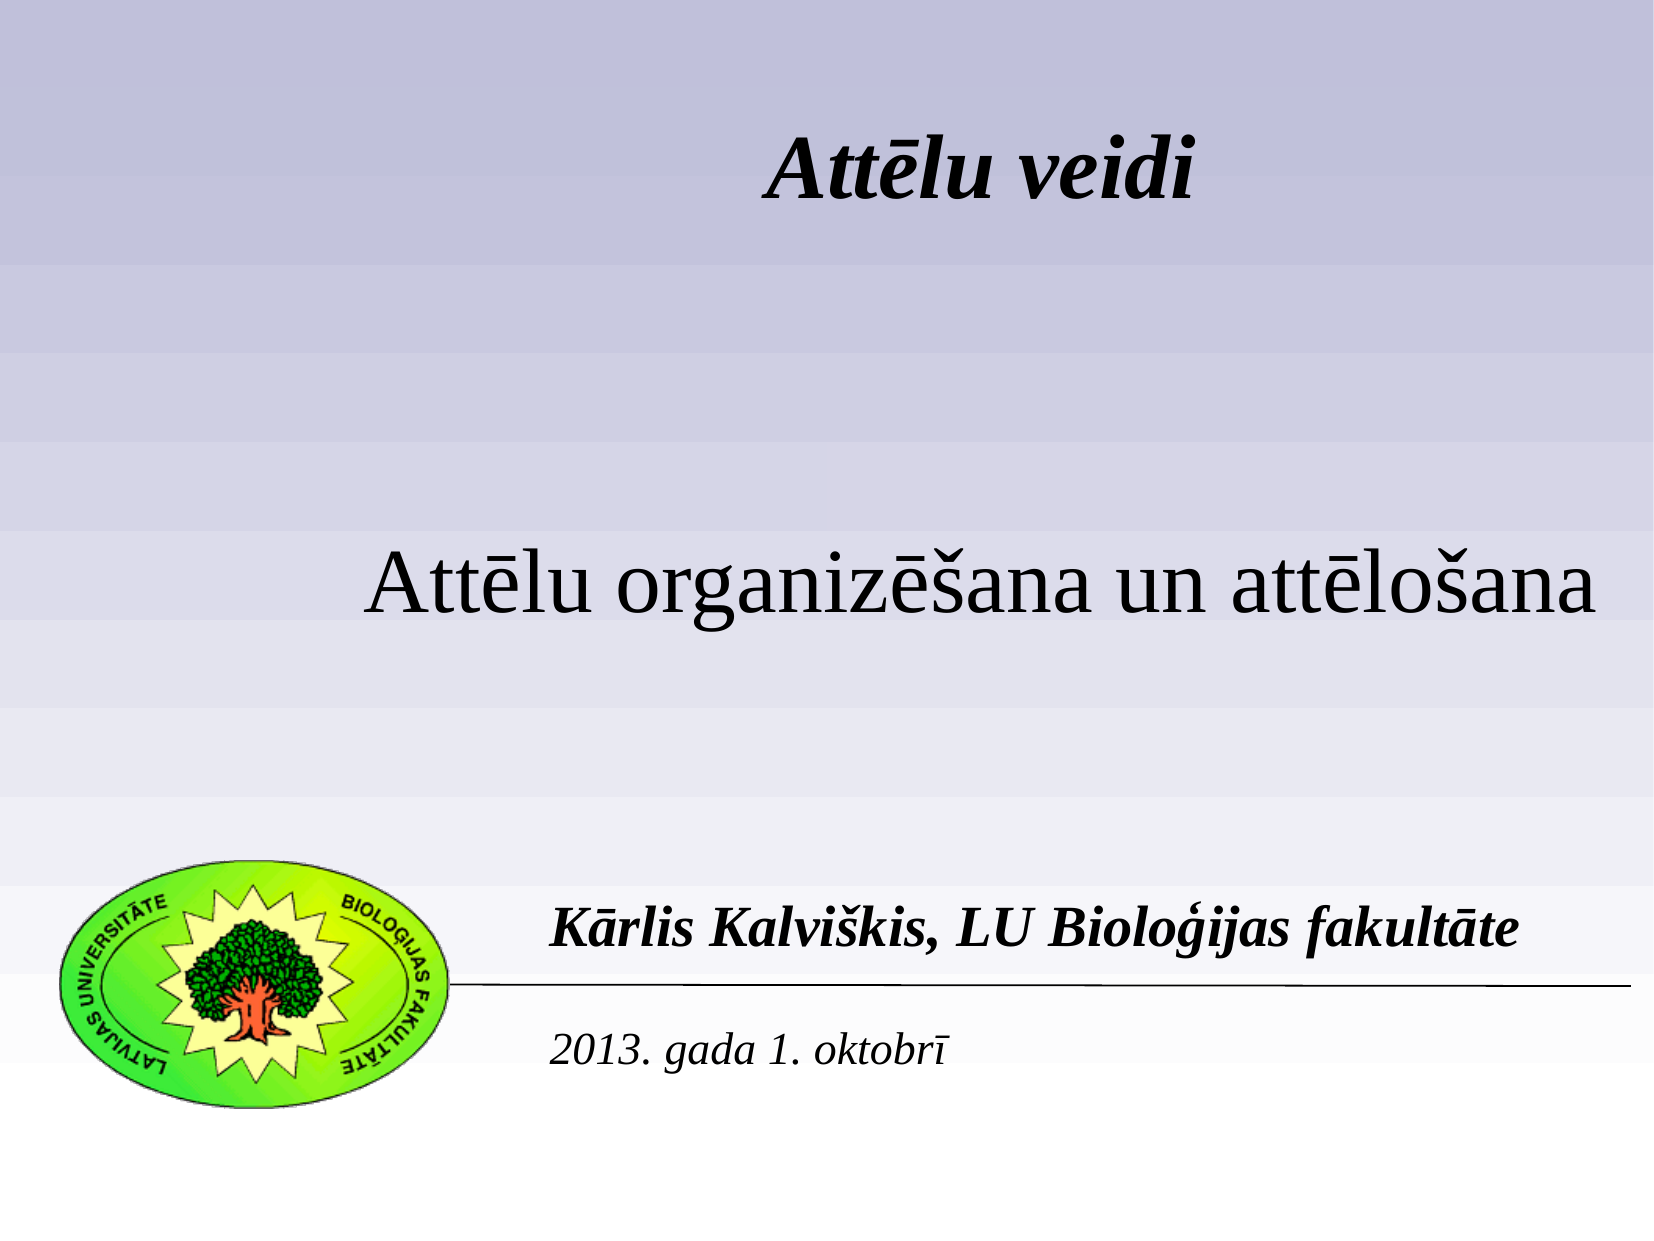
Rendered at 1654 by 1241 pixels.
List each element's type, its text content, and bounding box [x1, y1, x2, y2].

title Attēlu organizēšana un attēlošana [332, 314, 1632, 849]
picture [0, 0, 1654, 1241]
